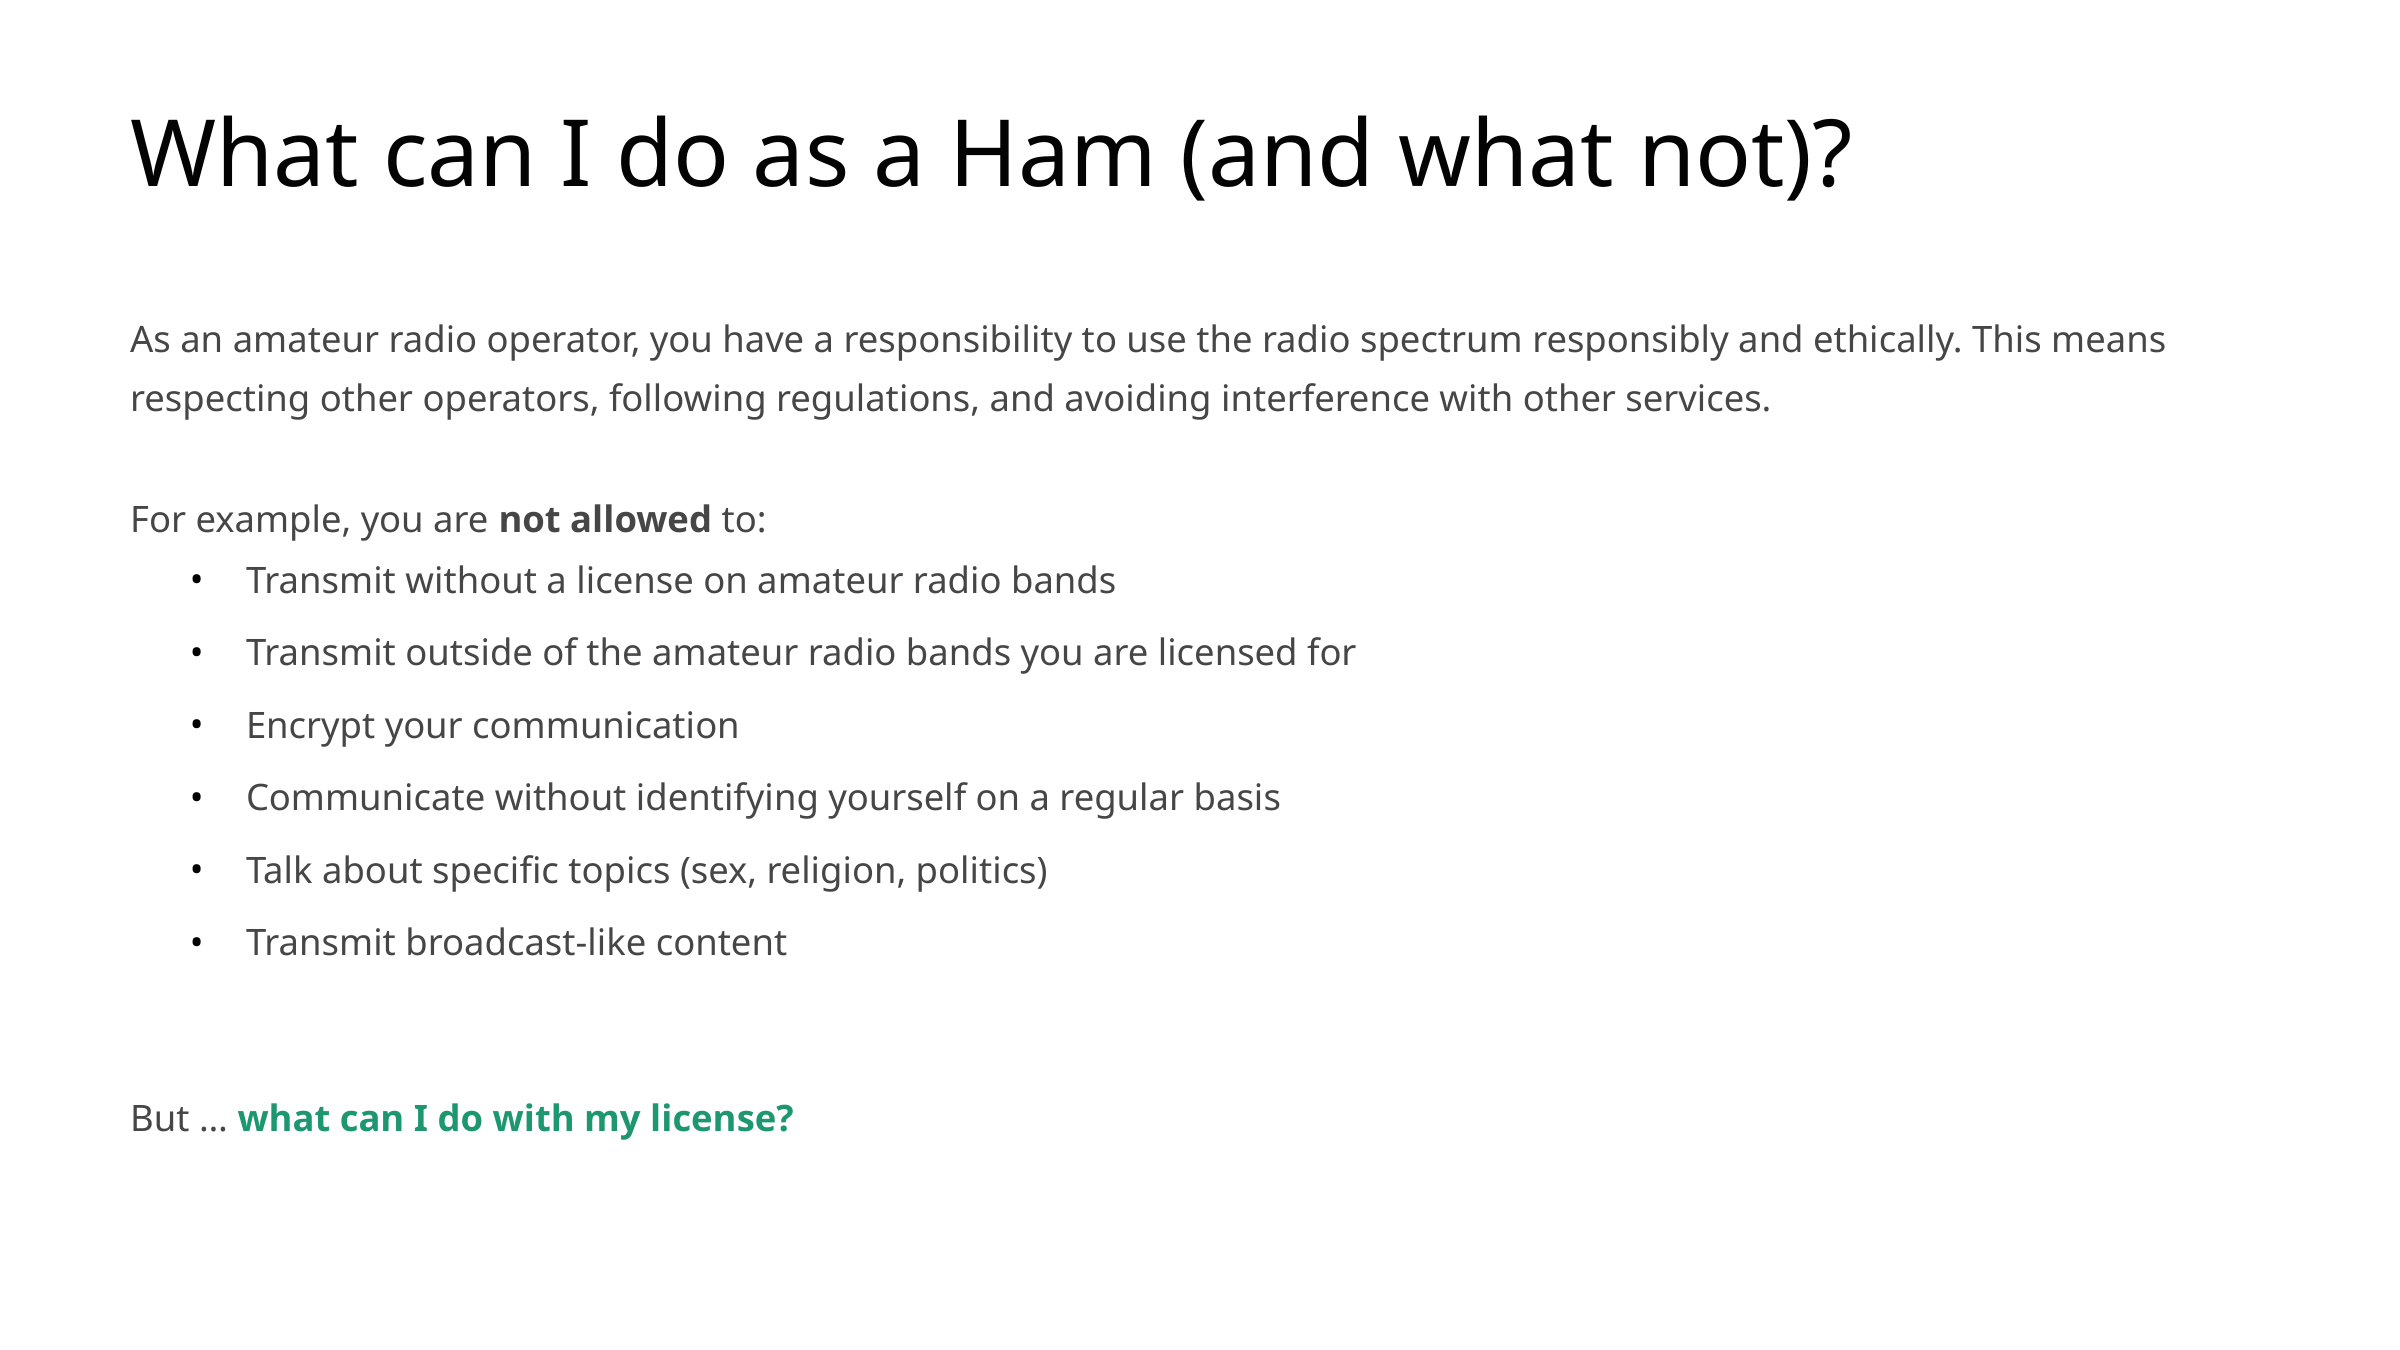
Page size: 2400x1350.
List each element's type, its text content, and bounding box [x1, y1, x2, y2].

text_box Talk about specific topics (sex, religion, politics) [190, 831, 2270, 891]
text_box Encrypt your communication [190, 686, 2270, 746]
text_box Transmit outside of the amateur radio bands you are licensed for [190, 614, 2270, 673]
text_box What can I do as a Ham (and what not)? [130, 90, 1903, 206]
text_box But … what can I do with my license? [130, 1079, 2270, 1139]
text_box As an amateur radio operator, you have a responsibility to use the radio spectrum responsibly and ethically. This means respecting other operators, following regulations, and avoiding interference with other services. [130, 300, 2270, 419]
text_box Transmit broadcast-like content [190, 904, 2270, 963]
text_box Communicate without identifying yourself on a regular basis [190, 759, 2270, 818]
text_box For example, you are not allowed to: [130, 480, 2270, 540]
text_box Transmit without a license on amateur radio bands [190, 541, 2270, 601]
